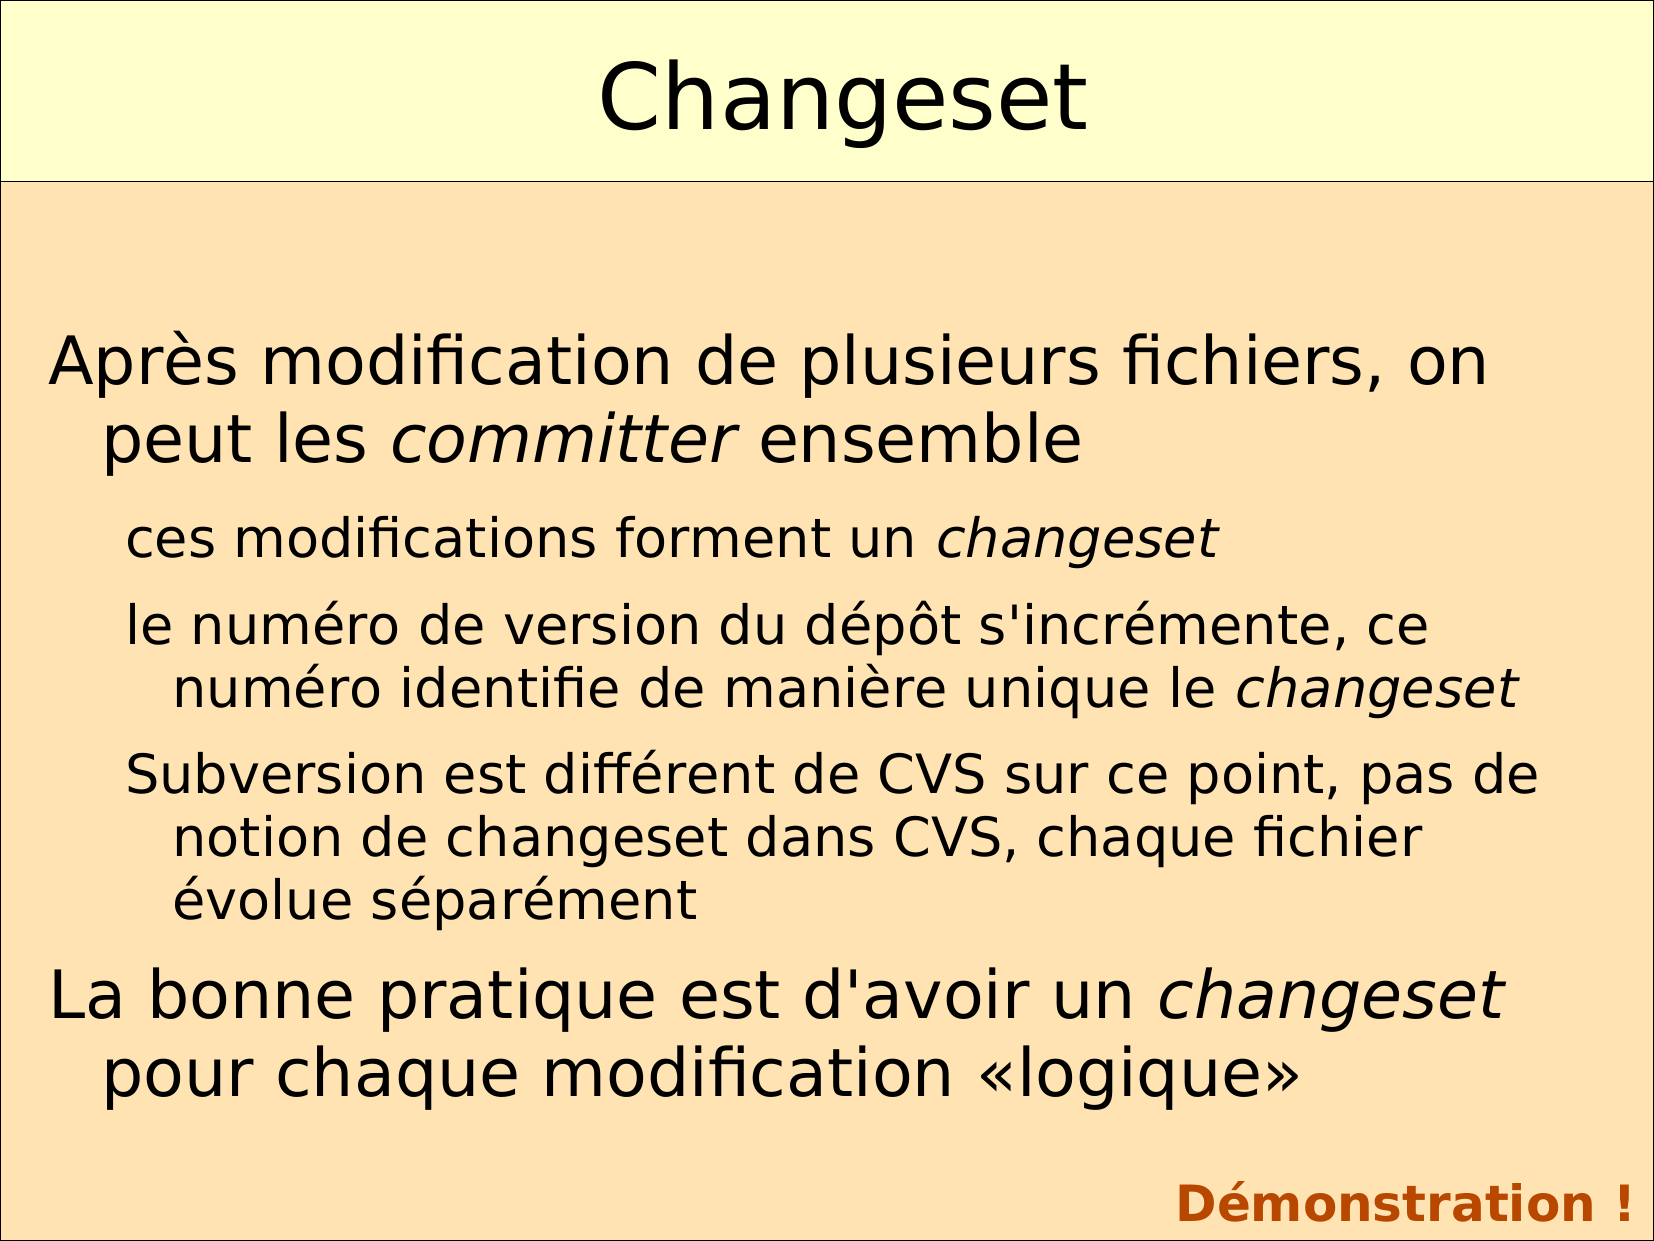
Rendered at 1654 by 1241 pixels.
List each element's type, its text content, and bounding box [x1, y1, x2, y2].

text_box Démonstration ! [1160, 1167, 1654, 1241]
list Après modification de plusieurs fichiers, on peut les committer ensemble ces modifications forment un changeset le numéro de version du dépôt s'incrémente, ce numéro identifie de manière unique le changeset Subversion est différent de CVS sur ce point, pas de notion de changeset dans CVS, chaque fichier évolue séparément La bonne pratique est d'avoir un changeset pour chaque modification «logique» [30, 322, 1607, 1112]
title Changeset [135, 43, 1552, 151]
